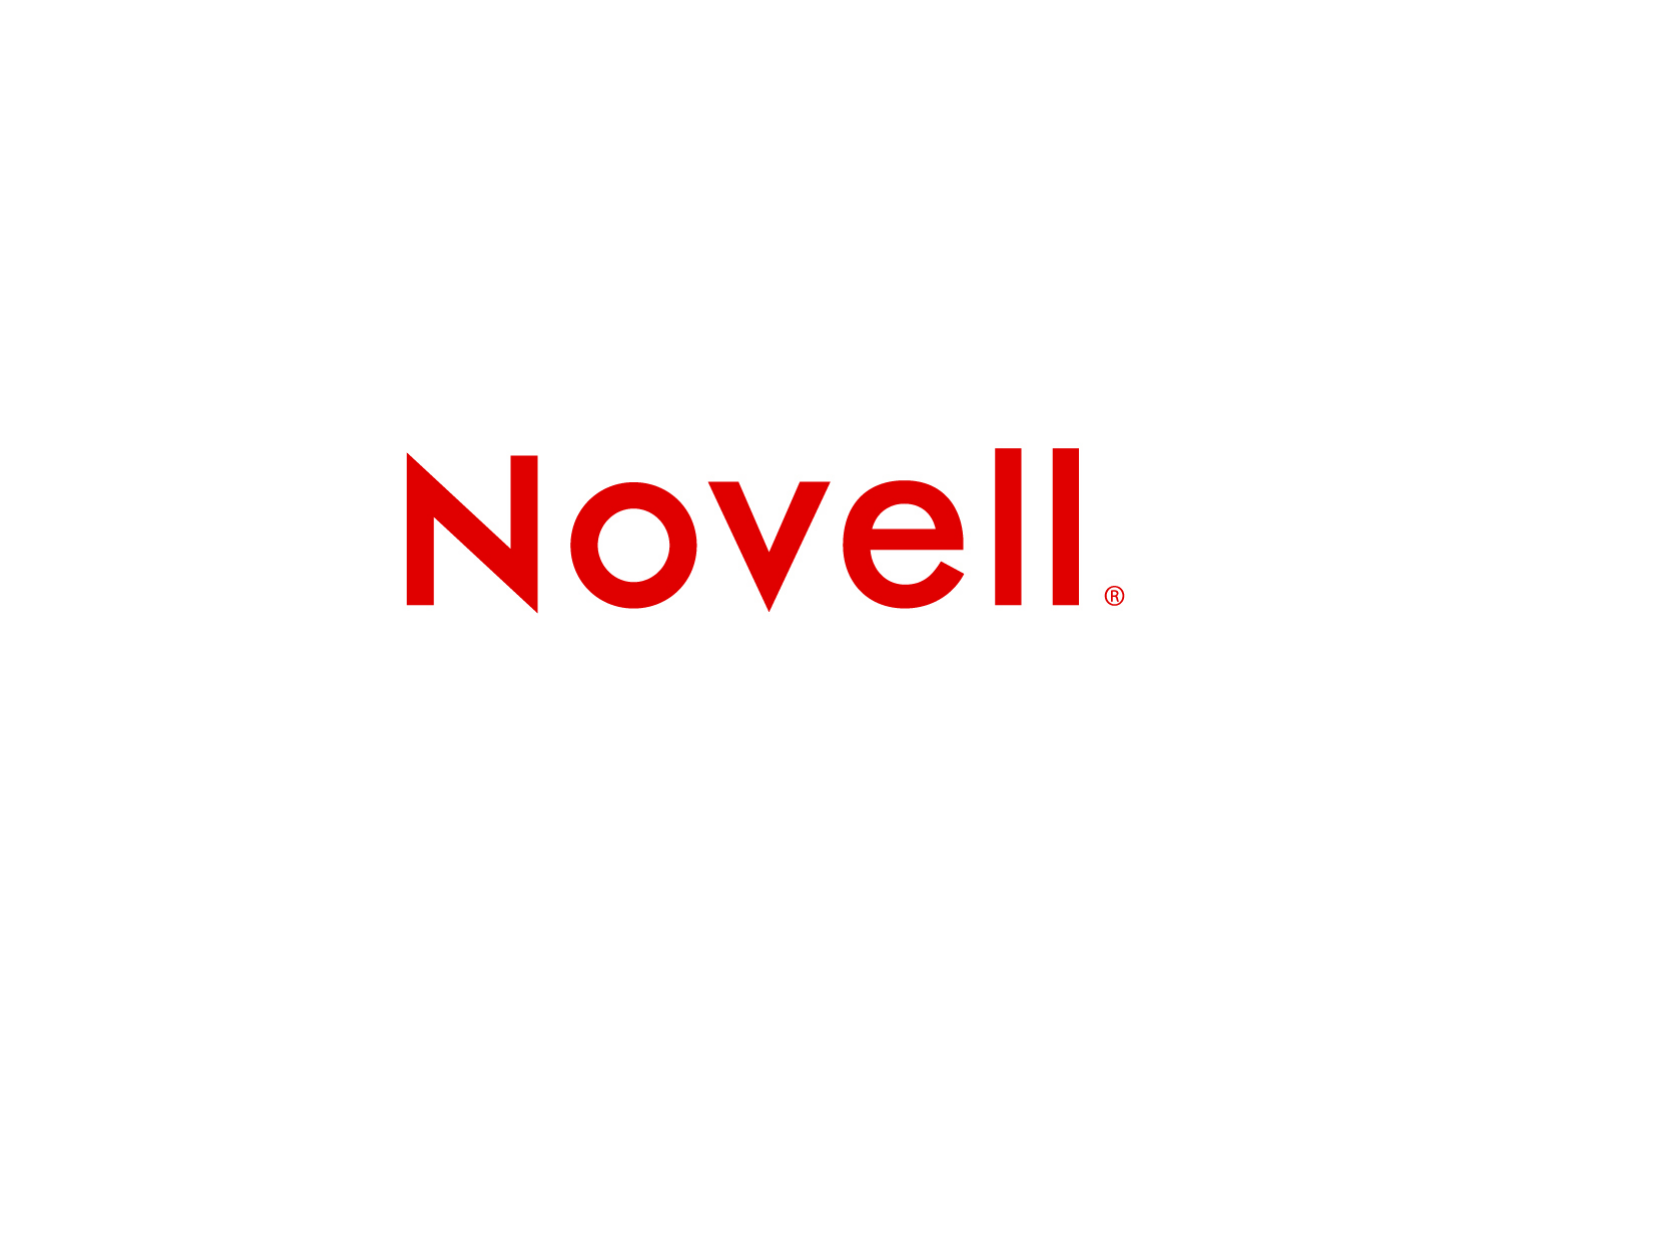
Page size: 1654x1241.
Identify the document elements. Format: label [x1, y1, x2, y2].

picture [394, 434, 1132, 622]
